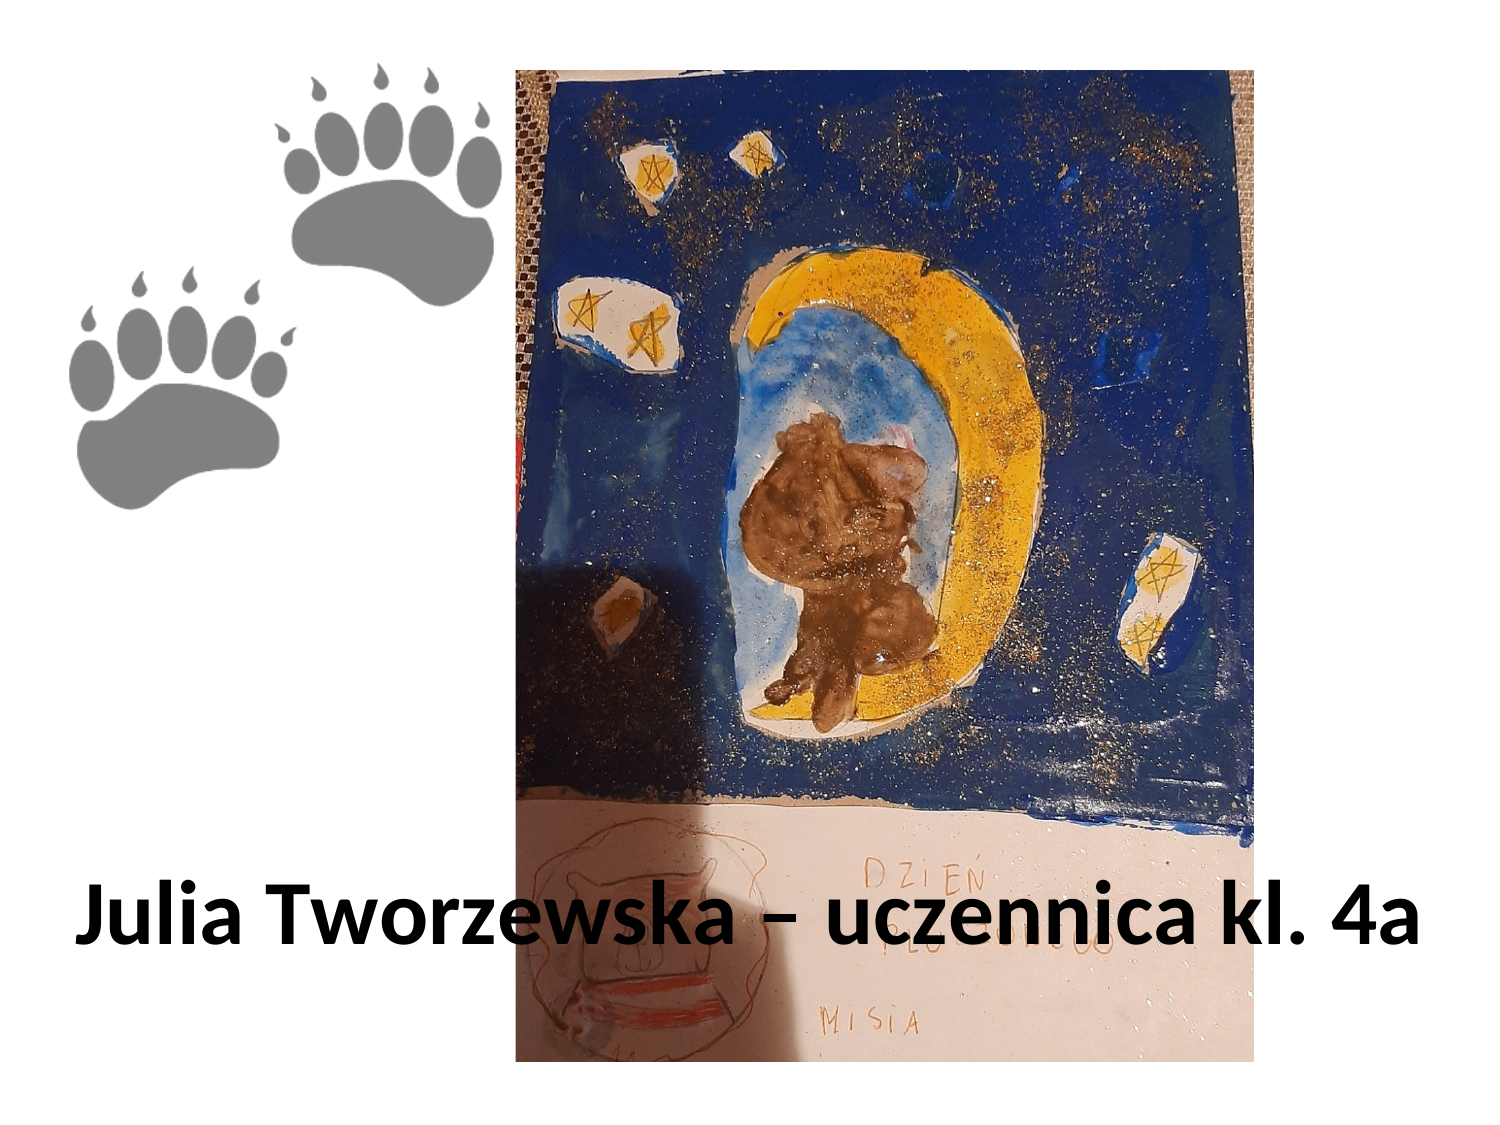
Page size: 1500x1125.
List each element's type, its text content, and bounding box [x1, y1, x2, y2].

picture [515, 1008, 1254, 1062]
picture [58, 46, 1254, 808]
title Julia Tworzewska – uczennica kl. 4a [0, 808, 1500, 1008]
